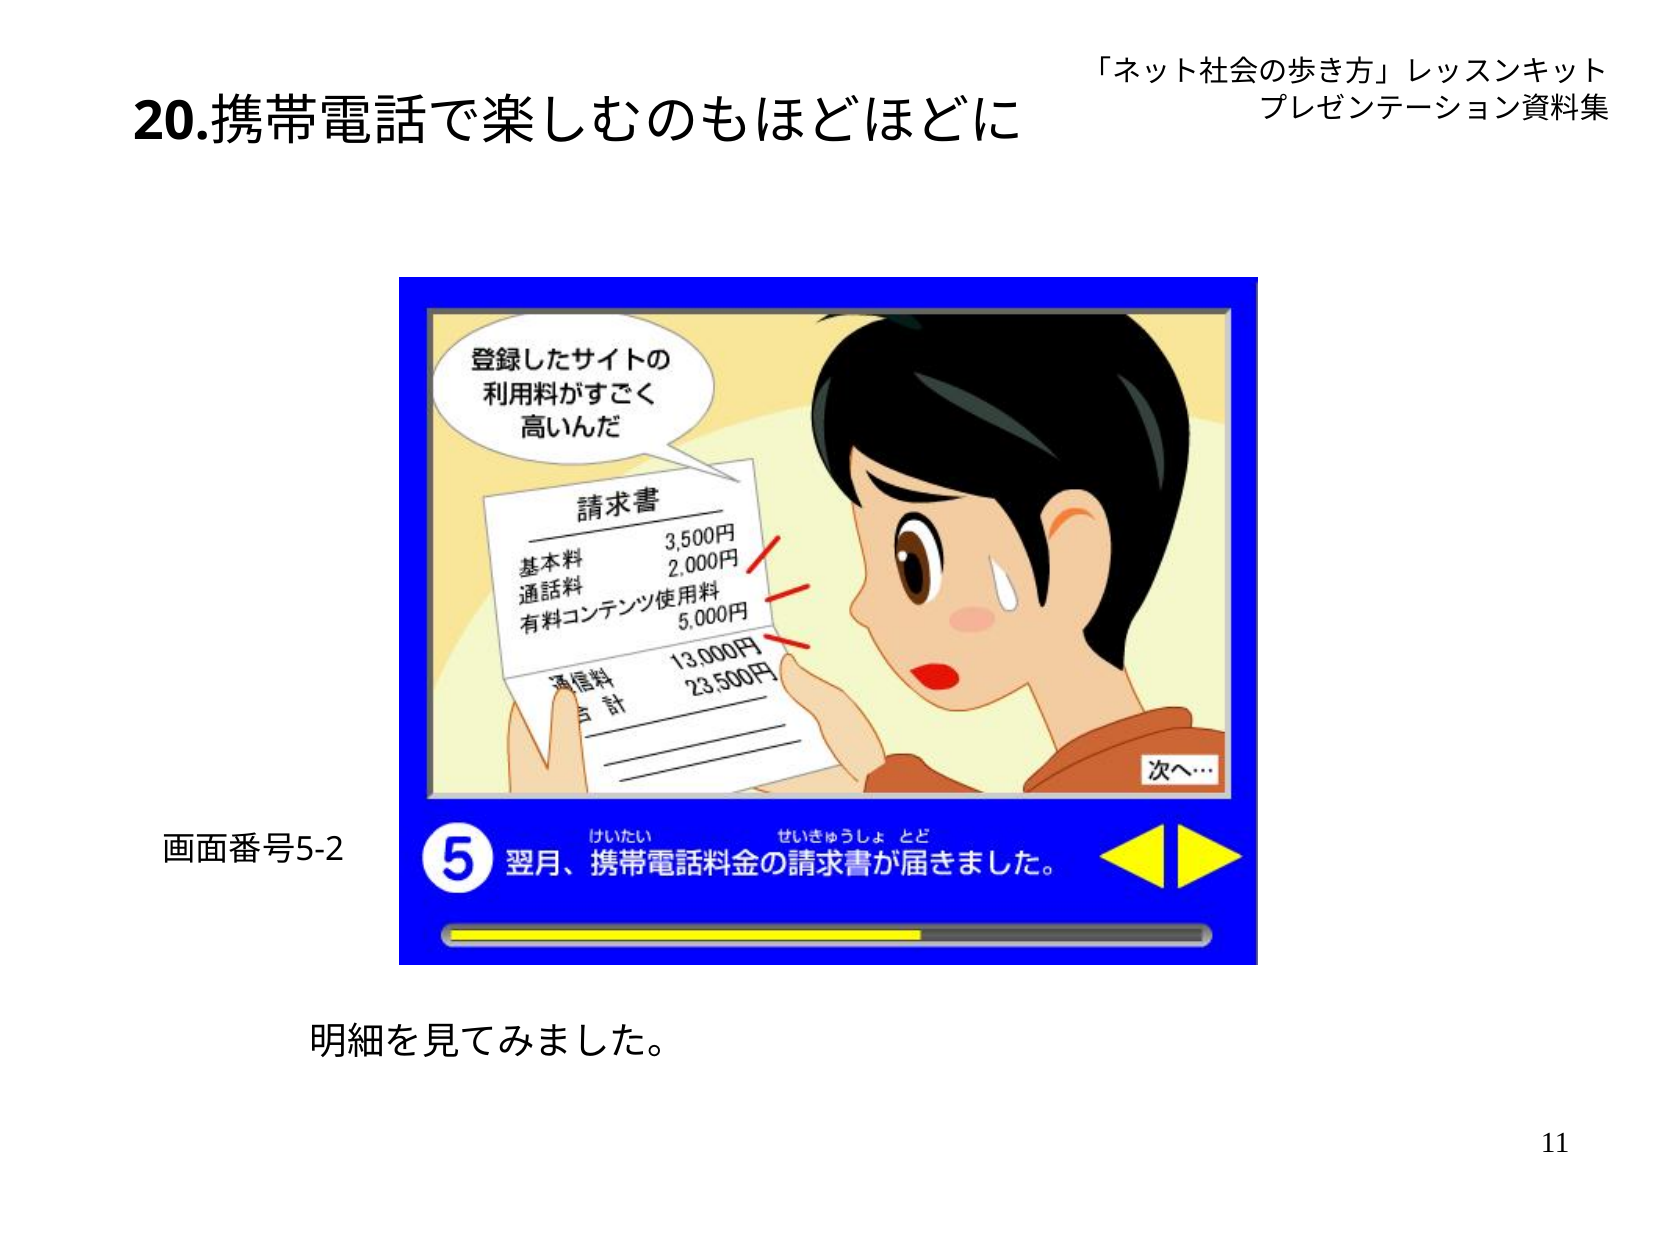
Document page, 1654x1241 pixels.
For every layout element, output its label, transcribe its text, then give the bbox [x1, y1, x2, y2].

text_box 20.携帯電話で楽しむのもほどほどに [118, 88, 1093, 158]
text_box 明細を見てみました。 [295, 1003, 1477, 1074]
text_box 「ネット社会の歩き方」レッスンキット プレゼンテーション資料集 [1062, 44, 1625, 134]
text_box 画面番号5-2 [147, 826, 384, 875]
picture [399, 277, 1258, 965]
